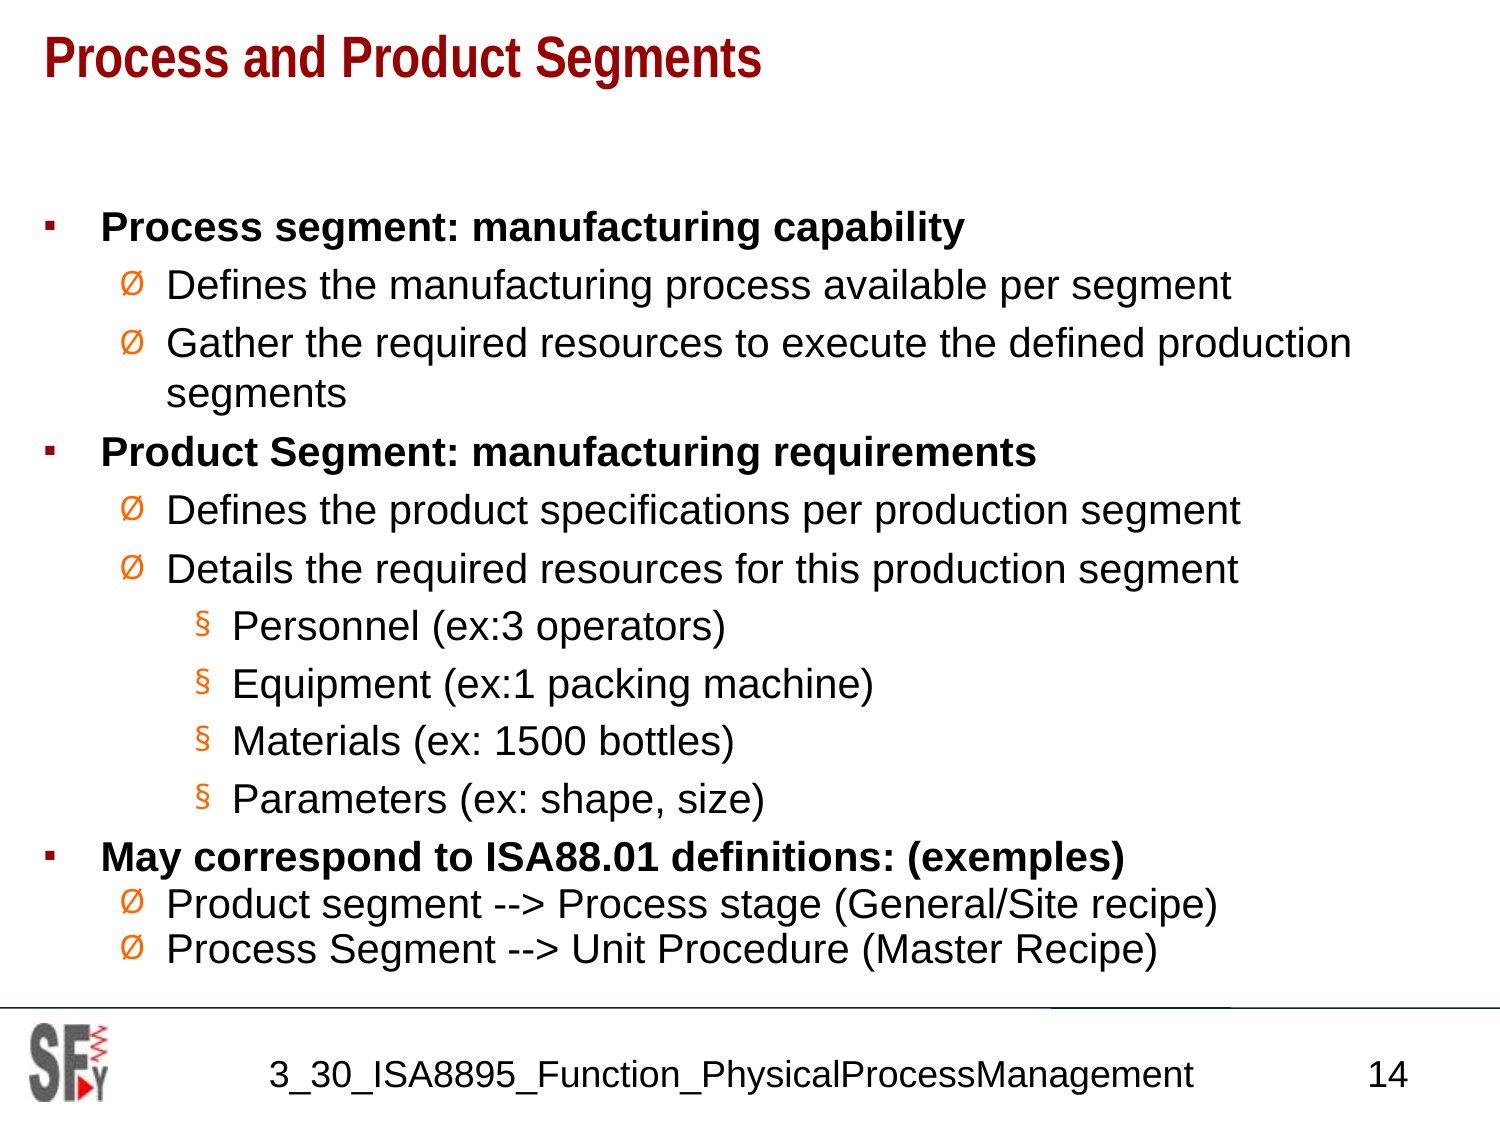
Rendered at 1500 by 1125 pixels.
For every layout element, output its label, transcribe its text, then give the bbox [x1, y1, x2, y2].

slide_number <numéro> [1352, 1034, 1490, 1103]
list Process segment: manufacturing capability Defines the manufacturing process available per segment Gather the required resources to execute the defined production segments Product Segment: manufacturing requirements Defines the product specifications per production segment Details the required resources for this production segment Personnel (ex:3 operators) Equipment (ex:1 packing machine) Materials (ex: 1500 bottles) Parameters (ex: shape, size) May correspond to ISA88.01 definitions: (exemples) Product segment --> Process stage (General/Site recipe) Process Segment --> Unit Procedure (Master Recipe) [29, 184, 1471, 988]
title Process and Product Segments [29, 12, 1471, 138]
footer 3_30_ISA8895_Function_PhysicalProcessManagement [253, 1034, 1336, 1103]
picture [29, 1023, 108, 1102]
